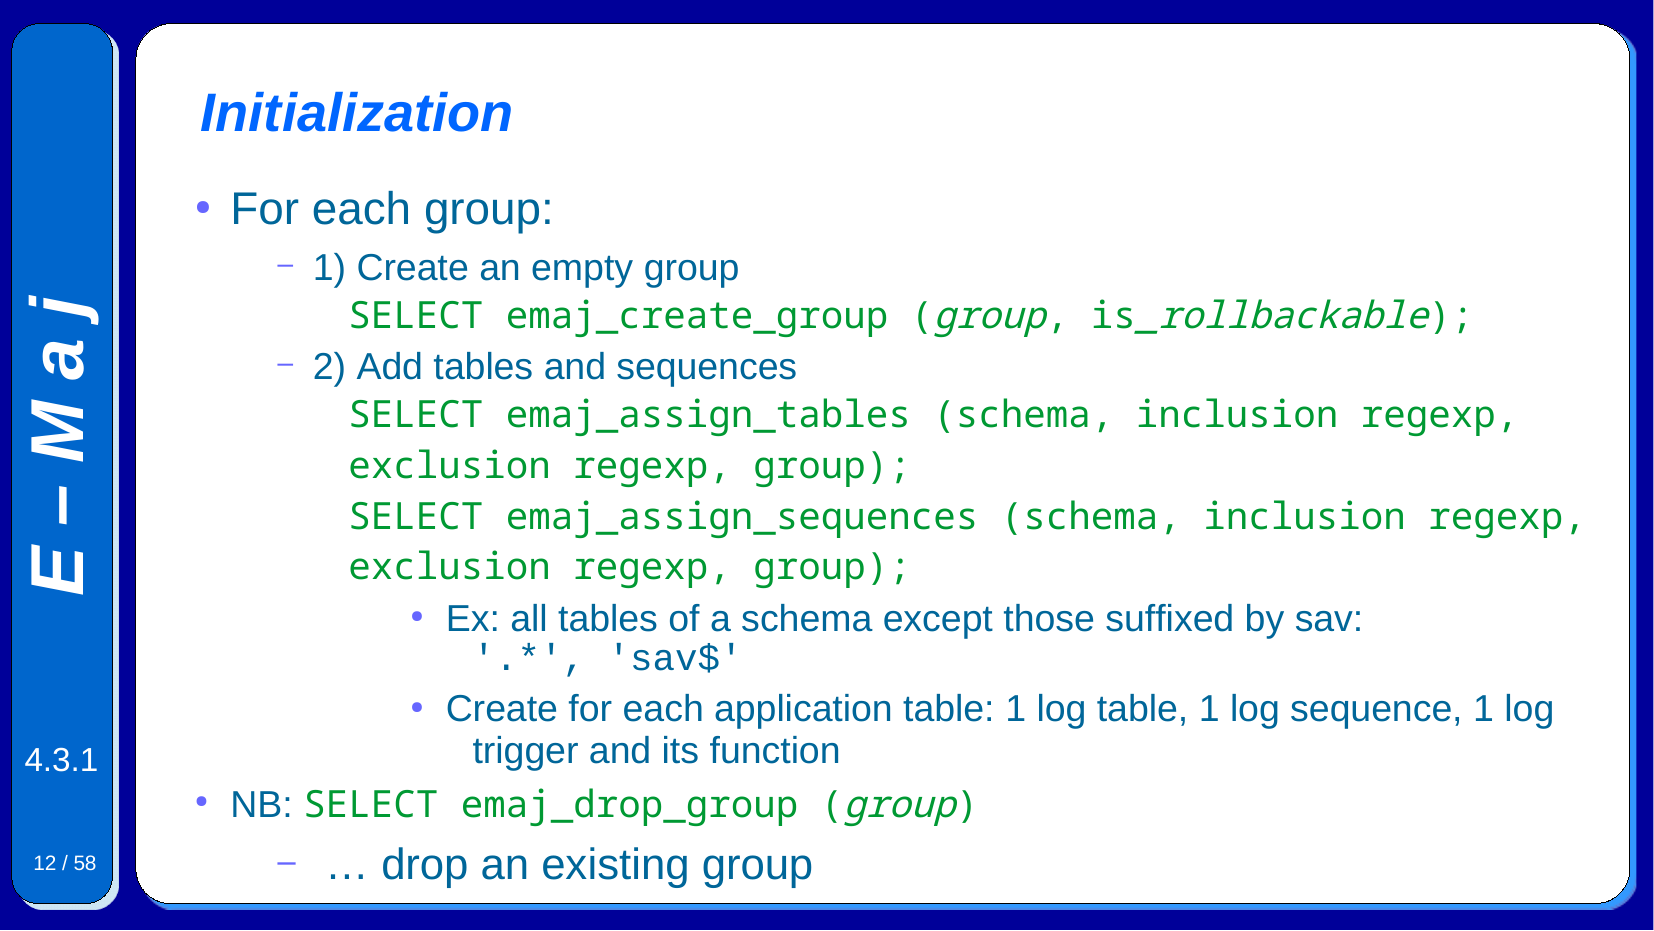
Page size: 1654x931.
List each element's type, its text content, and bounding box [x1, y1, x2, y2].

title Initialization [200, 34, 1575, 183]
list For each group: 1) Create an empty group SELECT emaj_create_group (group, is_rollbackable); 2) Add tables and sequences SELECT emaj_assign_tables (schema, inclusion regexp, exclusion regexp, group); SELECT emaj_assign_sequences (schema, inclusion regexp, exclusion regexp, group); Ex: all tables of a schema except those suffixed by sav: '.*', 'sav$' Create for each application table: 1 log table, 1 log sequence, 1 log trigger and its function NB: SELECT emaj_drop_group (group) … drop an existing group [177, 183, 1587, 888]
